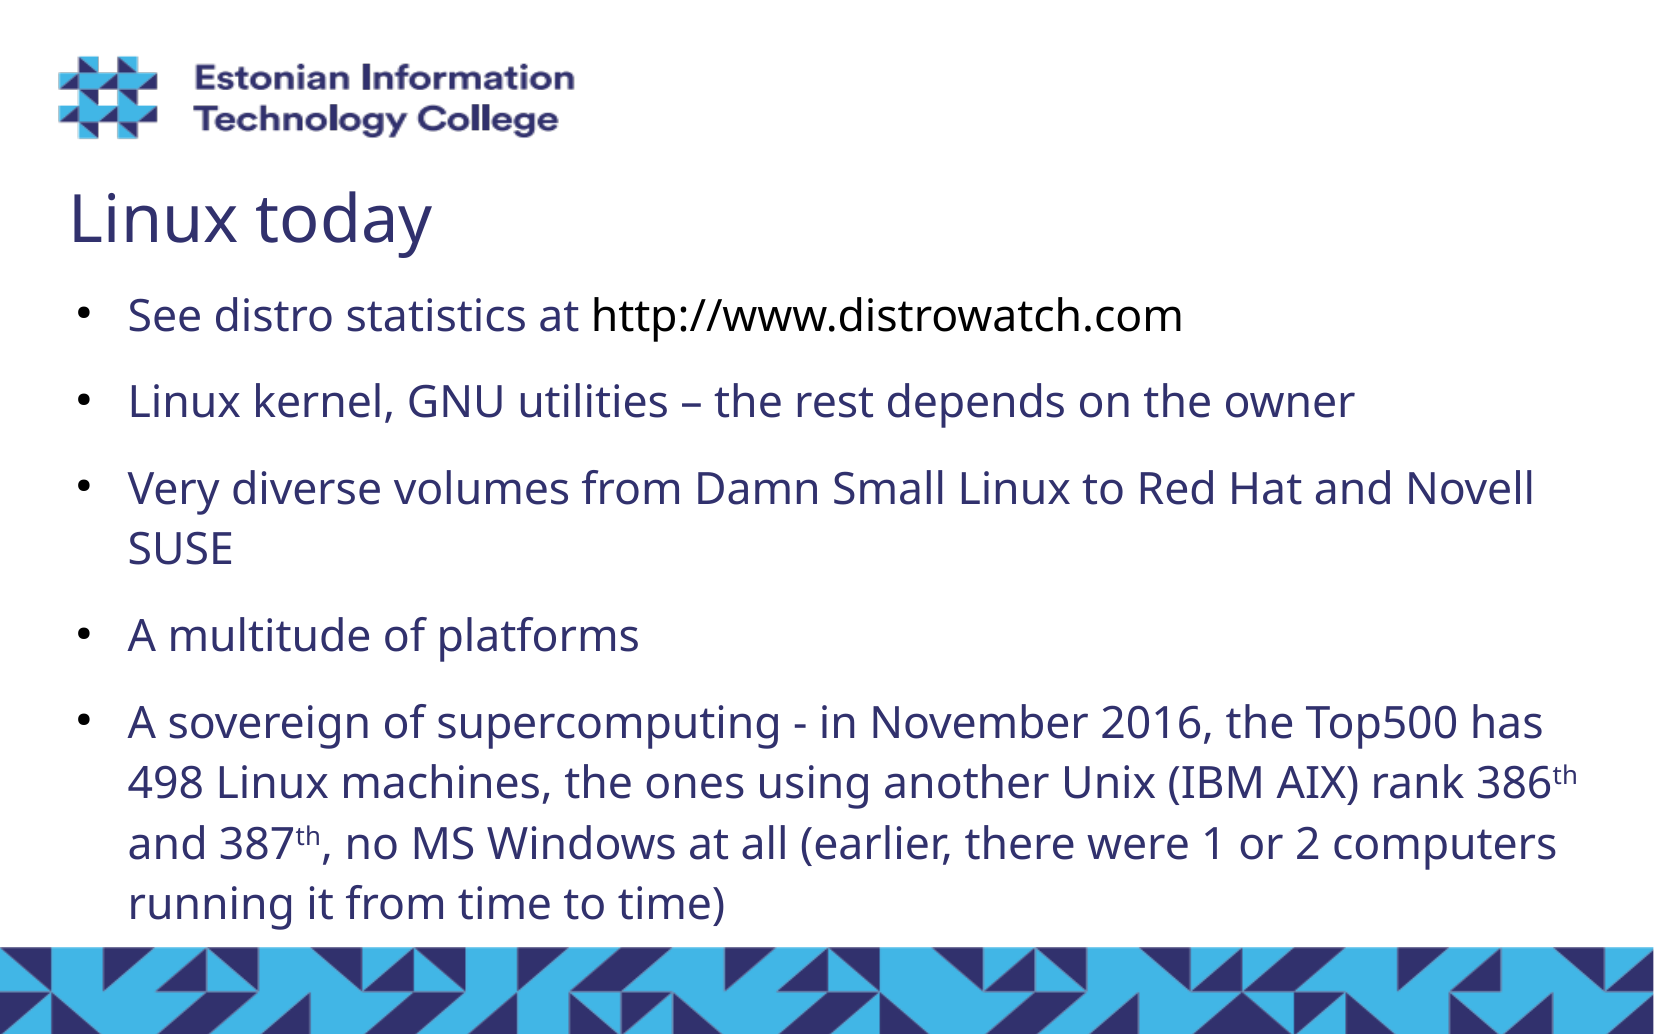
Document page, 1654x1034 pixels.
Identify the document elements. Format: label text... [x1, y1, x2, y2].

title Linux today [68, 147, 1536, 283]
list See distro statistics at http://www.distrowatch.com Linux kernel, GNU utilities – the rest depends on the owner Very diverse volumes from Damn Small Linux to Red Hat and Novell SUSE A multitude of platforms A sovereign of supercomputing - in November 2016, the Top500 has 498 Linux machines, the ones using another Unix (IBM AIX) rank 386th and 387th, no MS Windows at all (earlier, there were 1 or 2 computers running it from time to time) [59, 283, 1595, 936]
